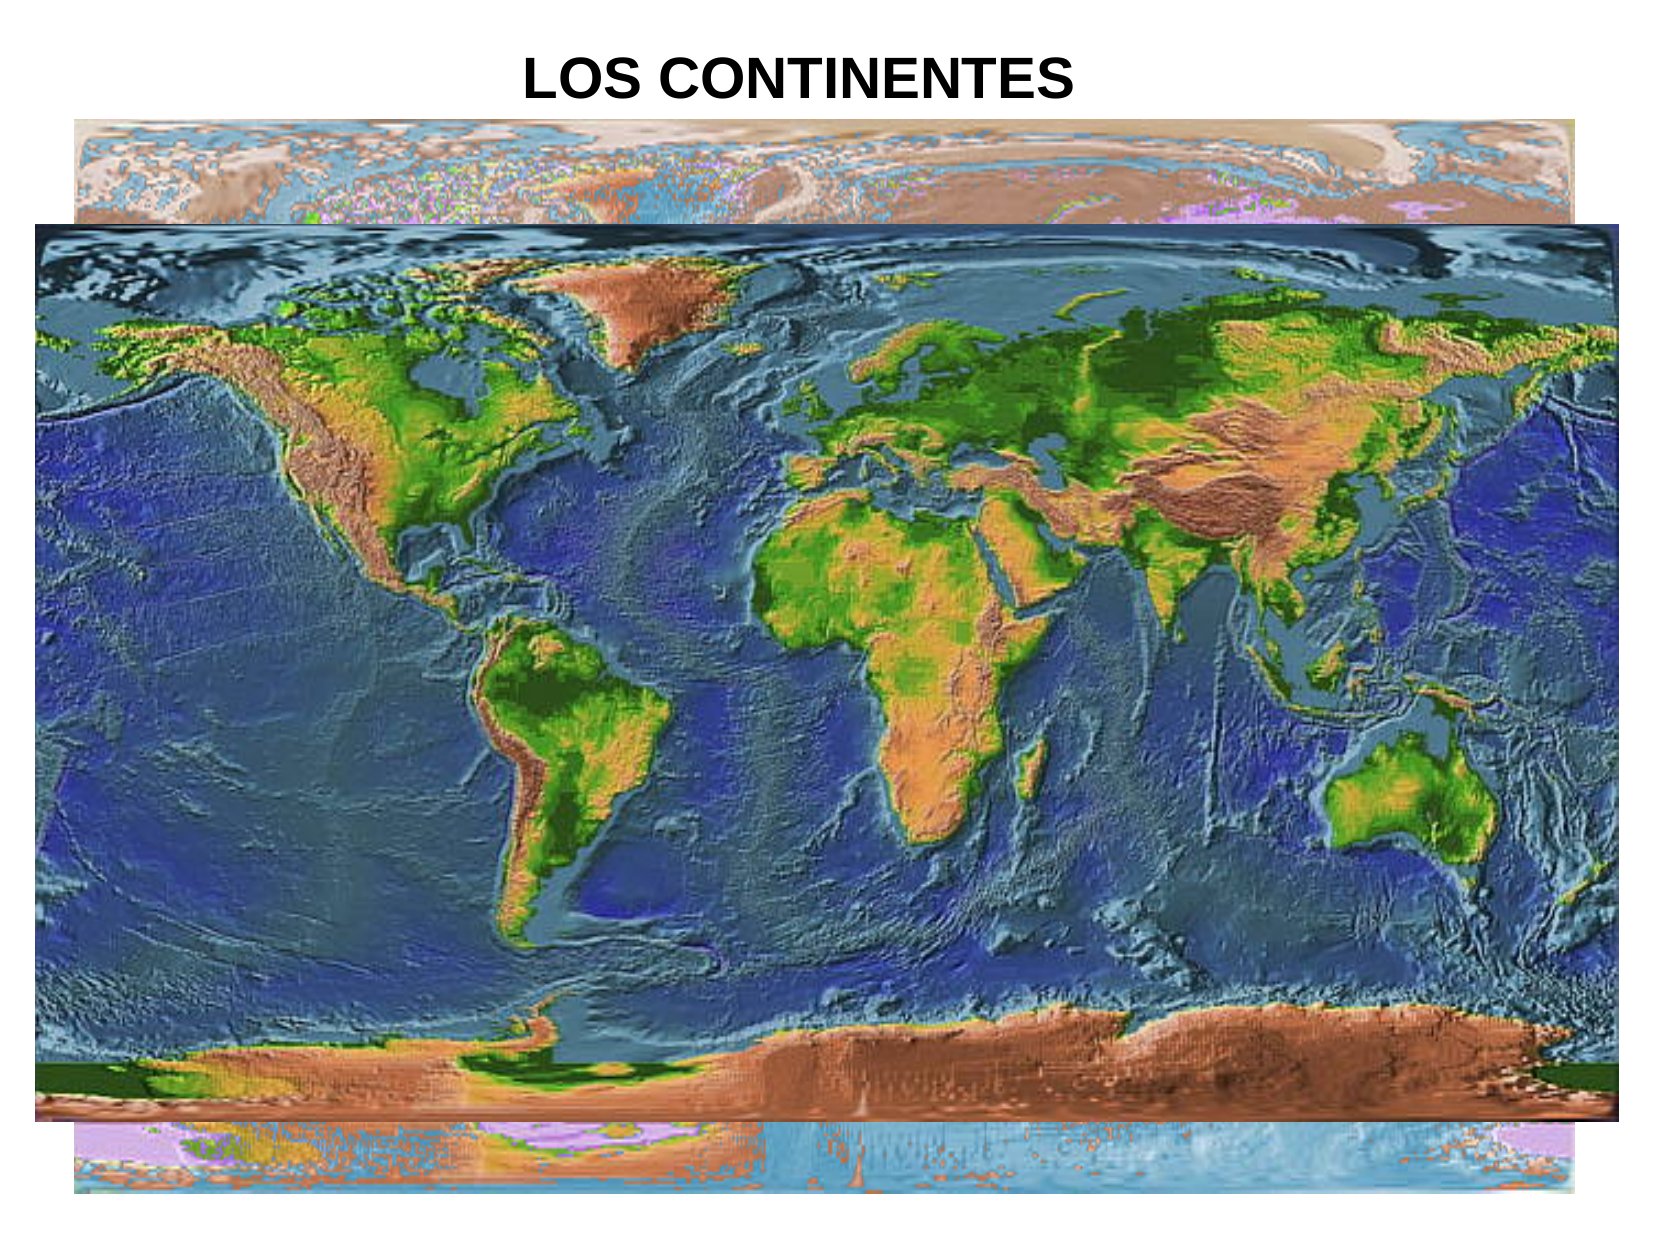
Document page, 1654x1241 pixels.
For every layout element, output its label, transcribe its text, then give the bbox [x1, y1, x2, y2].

picture [35, 119, 1619, 1194]
text_box LOS CONTINENTES [507, 38, 1091, 119]
